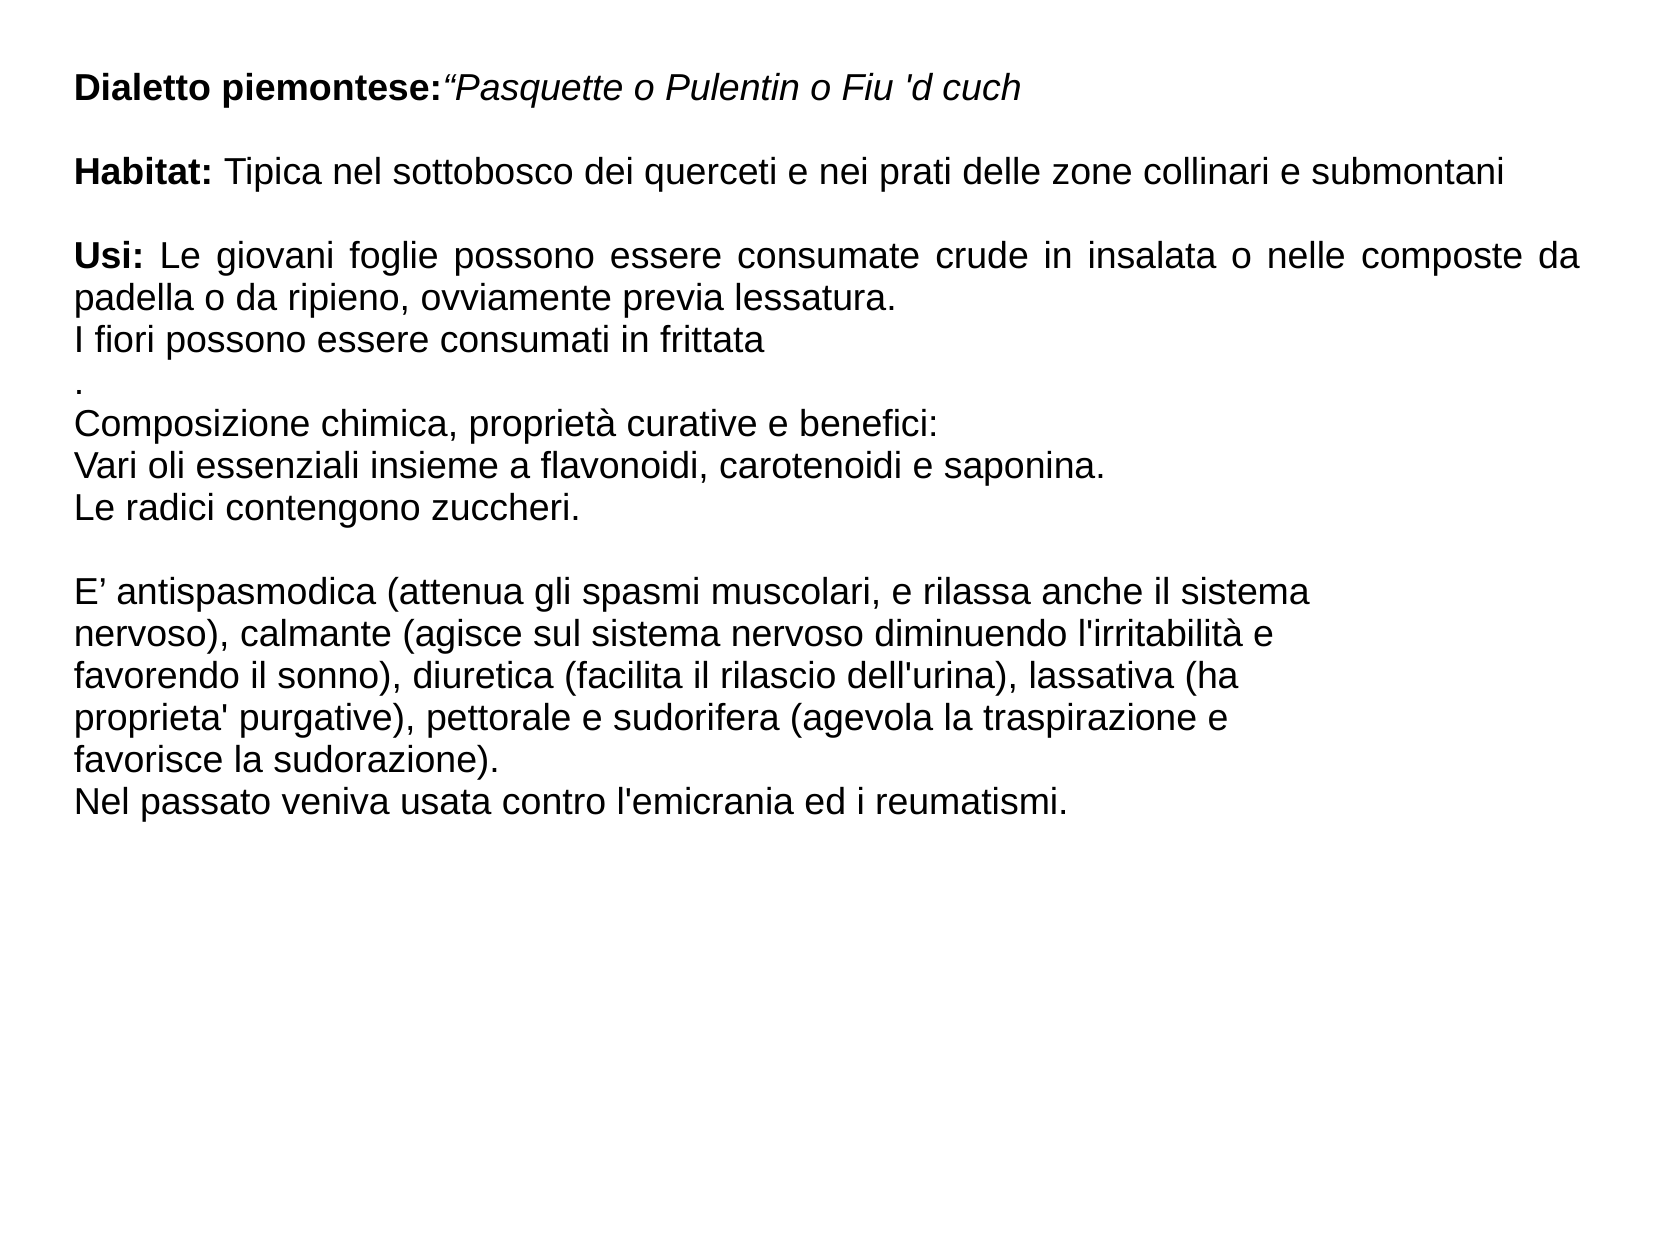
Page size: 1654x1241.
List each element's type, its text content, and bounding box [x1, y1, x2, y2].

text_box Dialetto piemontese:“Pasquette o Pulentin o Fiu 'd cuch Habitat: Tipica nel sottobosco dei querceti e nei prati delle zone collinari e submontani Usi: Le giovani foglie possono essere consumate crude in insalata o nelle composte da padella o da ripieno, ovviamente previa lessatura. I fiori possono essere consumati in frittata . Composizione chimica, proprietà curative e benefici: Vari oli essenziali insieme a flavonoidi, carotenoidi e saponina. Le radici contengono zuccheri. E’ antispasmodica (attenua gli spasmi muscolari, e rilassa anche il sistema nervoso), calmante (agisce sul sistema nervoso diminuendo l'irritabilità e favorendo il sonno), diuretica (facilita il rilascio dell'urina), lassativa (ha proprieta' purgative), pettorale e sudorifera (agevola la traspirazione e favorisce la sudorazione). Nel passato veniva usata contro l'emicrania ed i reumatismi. [59, 59, 1595, 961]
